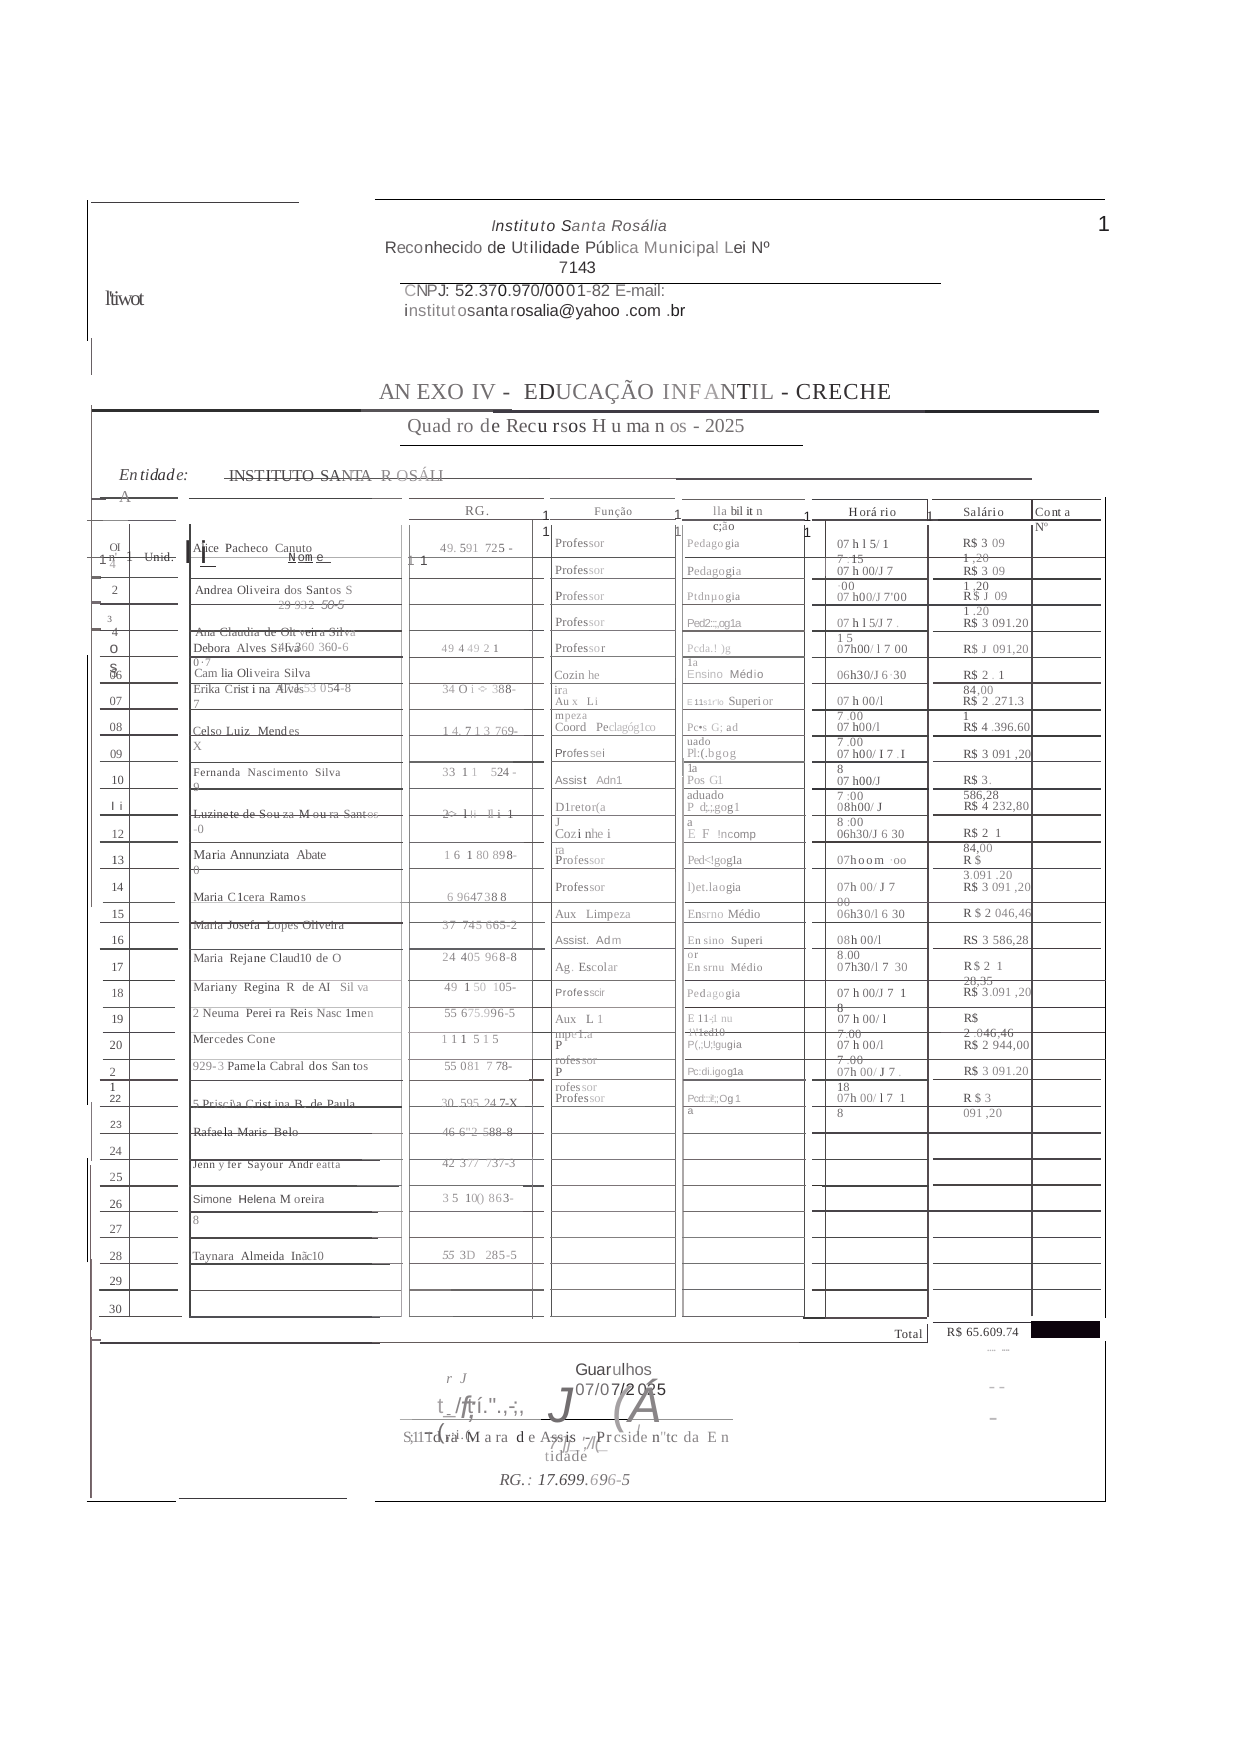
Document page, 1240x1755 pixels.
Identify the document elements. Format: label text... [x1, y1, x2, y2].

text_box R$ 3 091 ,20 [961, 879, 1033, 897]
text_box En sino Superi or [685, 933, 775, 949]
text_box RS 3 586,28 [961, 931, 1032, 949]
text_box Assist. Adm [553, 933, 623, 949]
text_box l'tiwot [103, 284, 145, 310]
text_box D1retor(a J [553, 799, 611, 816]
text_box Assist Adn1 [552, 772, 623, 789]
text_box Pedagogia [685, 562, 744, 580]
text_box R $ 2 046,46 [961, 905, 1032, 923]
text_box R$ 4 232,80 [961, 798, 1032, 815]
text_box R$ 2 1 84,00 [961, 825, 1033, 842]
text_box rJ - f; [444, 1369, 516, 1391]
text_box Pc:di.igog1a [685, 1065, 744, 1080]
text_box 06h30/J 6 30 [835, 826, 908, 843]
text_box R $ 3.091 .20 [961, 851, 1033, 869]
text_box 18 [109, 984, 126, 1002]
text_box Au x Li mpeza [552, 694, 632, 710]
text_box 07 [107, 692, 125, 710]
text_box 07h30/l 7 30 [835, 958, 908, 976]
text_box J (Á 7']j_',/l(_ [546, 1372, 715, 1427]
text_box Pcd:::i!;;Og1 a [685, 1091, 744, 1107]
text_box 13 [109, 851, 126, 869]
text_box 07 h 00/l 7 .00 [835, 693, 908, 710]
text_box 07h 00/ J 7 . 18 [835, 1063, 909, 1081]
text_box Coord Peclagóg1co [552, 719, 659, 736]
text_box 15 [109, 905, 127, 923]
text_box R$ 2 .271.3 1 [960, 693, 1031, 710]
text_box Professor [553, 614, 608, 632]
text_box Salário [961, 503, 1007, 521]
text_box R$ 3. 586,28 [961, 771, 1031, 789]
text_box 06 [107, 666, 125, 684]
text_box 07h 00/ J 7 00 [835, 879, 908, 897]
text_box Ensino Médio [685, 667, 764, 684]
text_box Ensrno Médio [685, 905, 763, 923]
text_box Ag. Escolar [552, 958, 620, 976]
text_box R$ 3 09 1 ,20 [960, 535, 1032, 553]
text_box 07 h00/J 7'00 [835, 588, 908, 606]
text_box 17 [109, 958, 126, 976]
text_box 06h30/l 6 30 [835, 906, 908, 924]
text_box 1 [1095, 209, 1107, 236]
text_box Ptdnµogia [685, 589, 744, 605]
text_box Pc•s G; ad uado [685, 720, 764, 736]
text_box R$ 4 .396.60 [961, 719, 1032, 736]
text_box E11s1r'lo Superior [685, 693, 775, 710]
text_box l i [109, 799, 127, 815]
text_box l)et.laogia [685, 878, 744, 896]
text_box Função [592, 503, 636, 520]
text_box 07 h 00/ l 7:00 [835, 1011, 908, 1028]
text_box 22 [107, 1091, 124, 1107]
text_box P rofessor [553, 1037, 608, 1054]
text_box R$ 2 .046,46 [961, 1010, 1032, 1027]
text_box R$ 3 09 1 ,20 [961, 562, 1032, 580]
text_box R$ 2 . 1 84,00 [961, 666, 1032, 684]
text_box ...... l [421, 1412, 646, 1427]
text_box 07h 00/ l 7 1 8 [835, 1090, 909, 1107]
text_box Pd;.;.gog1a [685, 798, 744, 816]
text_box Debora Alves Si lva 49 4 49 2 1 0·7 Erika Crist i na Alves 34 O i <> 388-7 Celso Luiz Mendes 1 4. 7 1 3 769-X Fernanda Nascimento Silva 33 1 1 524 -9 Luzinete de Sou za M ou ra Santos 2<> l li Il i 1 -0 Maria Annunziata Abate 1 6 1 80 898-0 Maria C1cera Ramos 6 9647388 Maria Josefa Lopes Oliveira 37 745 665-2 Maria Rejane Claud10 de O 24 405 968-8 Mariany Regina R de AI Sil va 49 1 50 105-2 Neuma Perei ra Reis Nasc 1men 55 675.996-5 Mercedes Cone 1 1 1 5 1 5 929-3 Pamela Cabral dos San tos 55 081 7 78-5 Prisci\a Crist ina B. de Paula 30 .595 24 7-X Rafaela Maris Belo 46 6"2 588-8 Jenn y fer Sayour Andr eatta 42 377 737-3 Simone Helena M oreira 3 5 10() 863-8 Taynara Almeida Inãc10 55 3D 285-5 [190, 640, 520, 1108]
text_box 19 [109, 1011, 126, 1028]
text_box 07 h00/ I 7 .I 8 [835, 745, 909, 763]
text_box 08h 00/l 8.00 [835, 932, 908, 949]
text_box Ped2::;,og1a [685, 615, 744, 632]
text_box R$ J 091,20 [961, 640, 1032, 658]
text_box Professor [552, 640, 608, 657]
text_box Professor [553, 852, 608, 870]
text_box Professcir [553, 986, 608, 1001]
text_box 08 [107, 718, 125, 736]
text_box P(,;U;!gugia [685, 1038, 745, 1053]
text_box Aux L 1 mpe1.a [552, 1011, 633, 1028]
text_box 07hoom ·oo [835, 851, 908, 869]
text_box 16 [109, 932, 127, 949]
text_box 07h00/ l 7 00 [835, 640, 908, 658]
text_box Ped<!gog1a [685, 852, 744, 870]
text_box Pedagogia [685, 536, 743, 552]
text_box Instituto Santa Rosália Reconhecido de Utilidade Pública Municipal Lei Nº 7143 CNPJ: 52.370.970/0001-82 E-mail: institutosantarosalia@yahoo .com .br [384, 215, 940, 281]
text_box Professei [552, 745, 608, 762]
text_box RG. [463, 502, 493, 520]
text_box AN EXO IV - EDUCAÇÃO INFANTIL - CRECHE Quad ro de Recu rsos H u ma n os - 2025 [376, 376, 896, 437]
text_box Total [892, 1326, 927, 1343]
text_box lla bil it n c;ão [710, 503, 780, 520]
text_box En srnu Médio [685, 959, 764, 976]
text_box 1 1 [672, 506, 688, 525]
text_box Aux Limpeza [552, 905, 633, 923]
text_box R$ 3 091.20 [961, 1063, 1032, 1080]
text_box os [107, 637, 125, 658]
text_box 07 h l 5/ 1 7 :15 [835, 535, 908, 553]
text_box R$ 3 091.20 [961, 614, 1032, 632]
text_box Cont a Nº [1033, 503, 1089, 521]
text_box R$ 3 091 ,20 [961, 745, 1032, 763]
text_box R $ 2 1 28,35 [961, 958, 1032, 975]
text_box 07 h l 5/J 7 . 1 5 [835, 614, 908, 632]
text_box 07 h 00/l 7 .00 [835, 1037, 908, 1054]
text_box 07 h 00/J 7 ·00 [835, 562, 908, 580]
text_box 1 1 [801, 507, 817, 526]
text_box 1 [924, 507, 933, 527]
text_box Professor [552, 561, 608, 579]
text_box 14 [109, 879, 126, 897]
text_box E 11-;1 nu 1\'1ed10 [685, 1011, 763, 1028]
text_box Pcda.! )g 1a [685, 641, 744, 657]
text_box Pos G1 aduado [685, 772, 764, 789]
text_box S;111d ra M a ra d e Assis - Prcside n"tc da E n tidade RG.: 17.699.696-5 [392, 1427, 741, 1472]
text_box 06h30/J 6·30 [835, 667, 908, 684]
text_box -- - [986, 1365, 1039, 1396]
text_box 20 [107, 1037, 125, 1054]
text_box 07 h00/l 7 .00 [835, 719, 908, 736]
text_box 09 [108, 745, 125, 763]
text_box R $ 3 091 ,20 [961, 1089, 1033, 1107]
text_box Cozi nhe i ra [552, 824, 616, 843]
text_box Professor [553, 879, 608, 897]
text_box Entidade: INSTITUTO SANTA R OSÁLI A 1 n' 1 Unid. l i Nome 1 1 [97, 456, 450, 527]
text_box R$ 65.609.74 .... .... [944, 1325, 1023, 1356]
text_box t_/tí.".,-;,(,:i.(, [435, 1391, 527, 1412]
text_box Professor [553, 588, 608, 606]
text_box Cozin he ira [552, 666, 616, 684]
text_box Professor [552, 535, 608, 553]
text_box Guarulhos 07/07/2025 [573, 1358, 785, 1381]
text_box Professor [553, 1090, 608, 1107]
text_box OI Alice Pacheco Canuto 49. 591 725 -4 Andrea Oliveira dos Santos S 29 932 50-5 Ana Claudia de Olt veira Silva 46 360 360-6 Cam lia Oliveira Silva 47:1 53 054-8 [107, 534, 517, 632]
text_box Pedagogia [685, 985, 744, 1002]
text_box 1 1 [540, 507, 556, 525]
text_box 23 24 25 26 27 28 29 30 [107, 1118, 126, 1317]
text_box E F !ncomp [685, 824, 757, 843]
text_box 08h00/ J 8 :00 [835, 799, 908, 816]
text_box 07 h00/J 7 :00 [835, 772, 908, 790]
text_box Pl:(.bgog 1a [685, 745, 744, 762]
text_box R$ 2 944,00 [961, 1036, 1032, 1054]
text_box 12 [109, 825, 125, 843]
text_box H orá rio [846, 503, 897, 521]
text_box P rofessor [553, 1063, 608, 1081]
text_box 2 1 [107, 1063, 125, 1081]
text_box R$ 3.091 ,20 [961, 984, 1033, 1001]
text_box R $ J 09 1 .20 [961, 588, 1032, 606]
text_box 07 h 00/J 7 1 8 [835, 984, 909, 1002]
text_box 10 [109, 772, 127, 789]
